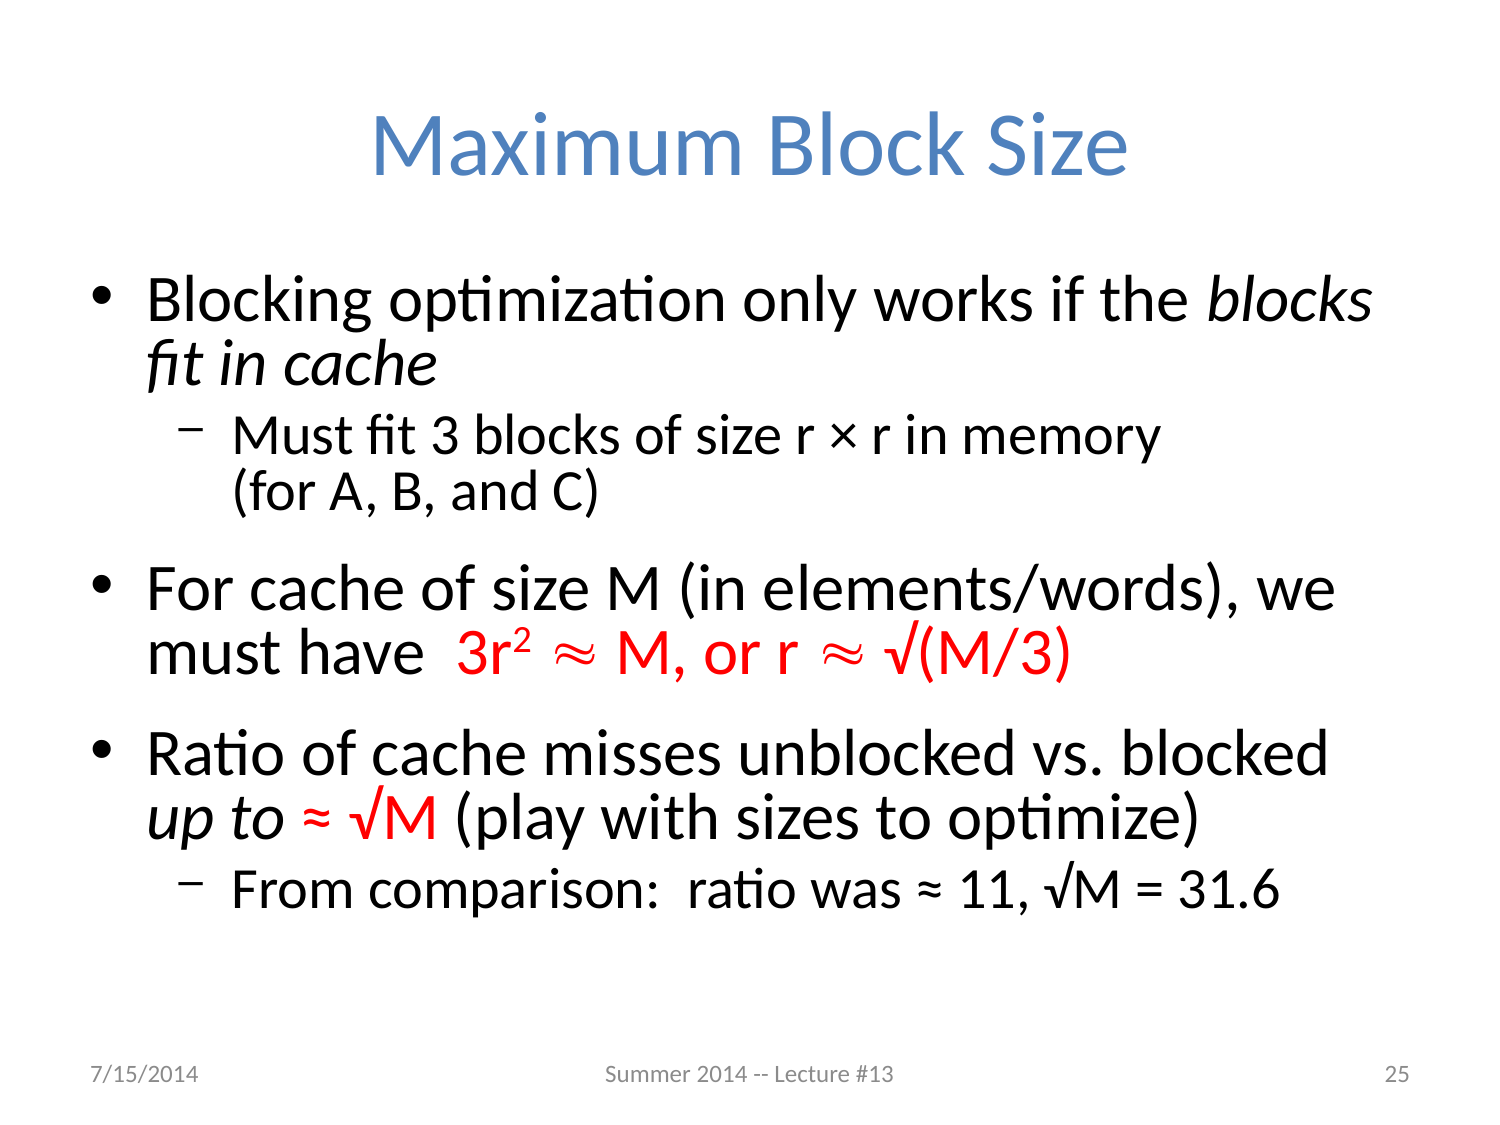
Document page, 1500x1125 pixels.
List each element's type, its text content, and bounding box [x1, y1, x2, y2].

slide_number 7/15/2014 [75, 1042, 425, 1103]
title Maximum Block Size [75, 45, 1425, 233]
list Blocking optimization only works if the blocks fit in cache Must fit 3 blocks of size r × r in memory (for A, B, and C) For cache of size M (in elements/words), we must have 3r2  M, or r  √(M/3) Ratio of cache misses unblocked vs. blocked up to ≈ √M (play with sizes to optimize) From comparison: ratio was ≈ 11, √M = 31.6 [75, 262, 1425, 1073]
slide_number <number> [1074, 1042, 1425, 1103]
footer Summer 2014 -- Lecture #13 [512, 1042, 988, 1103]
